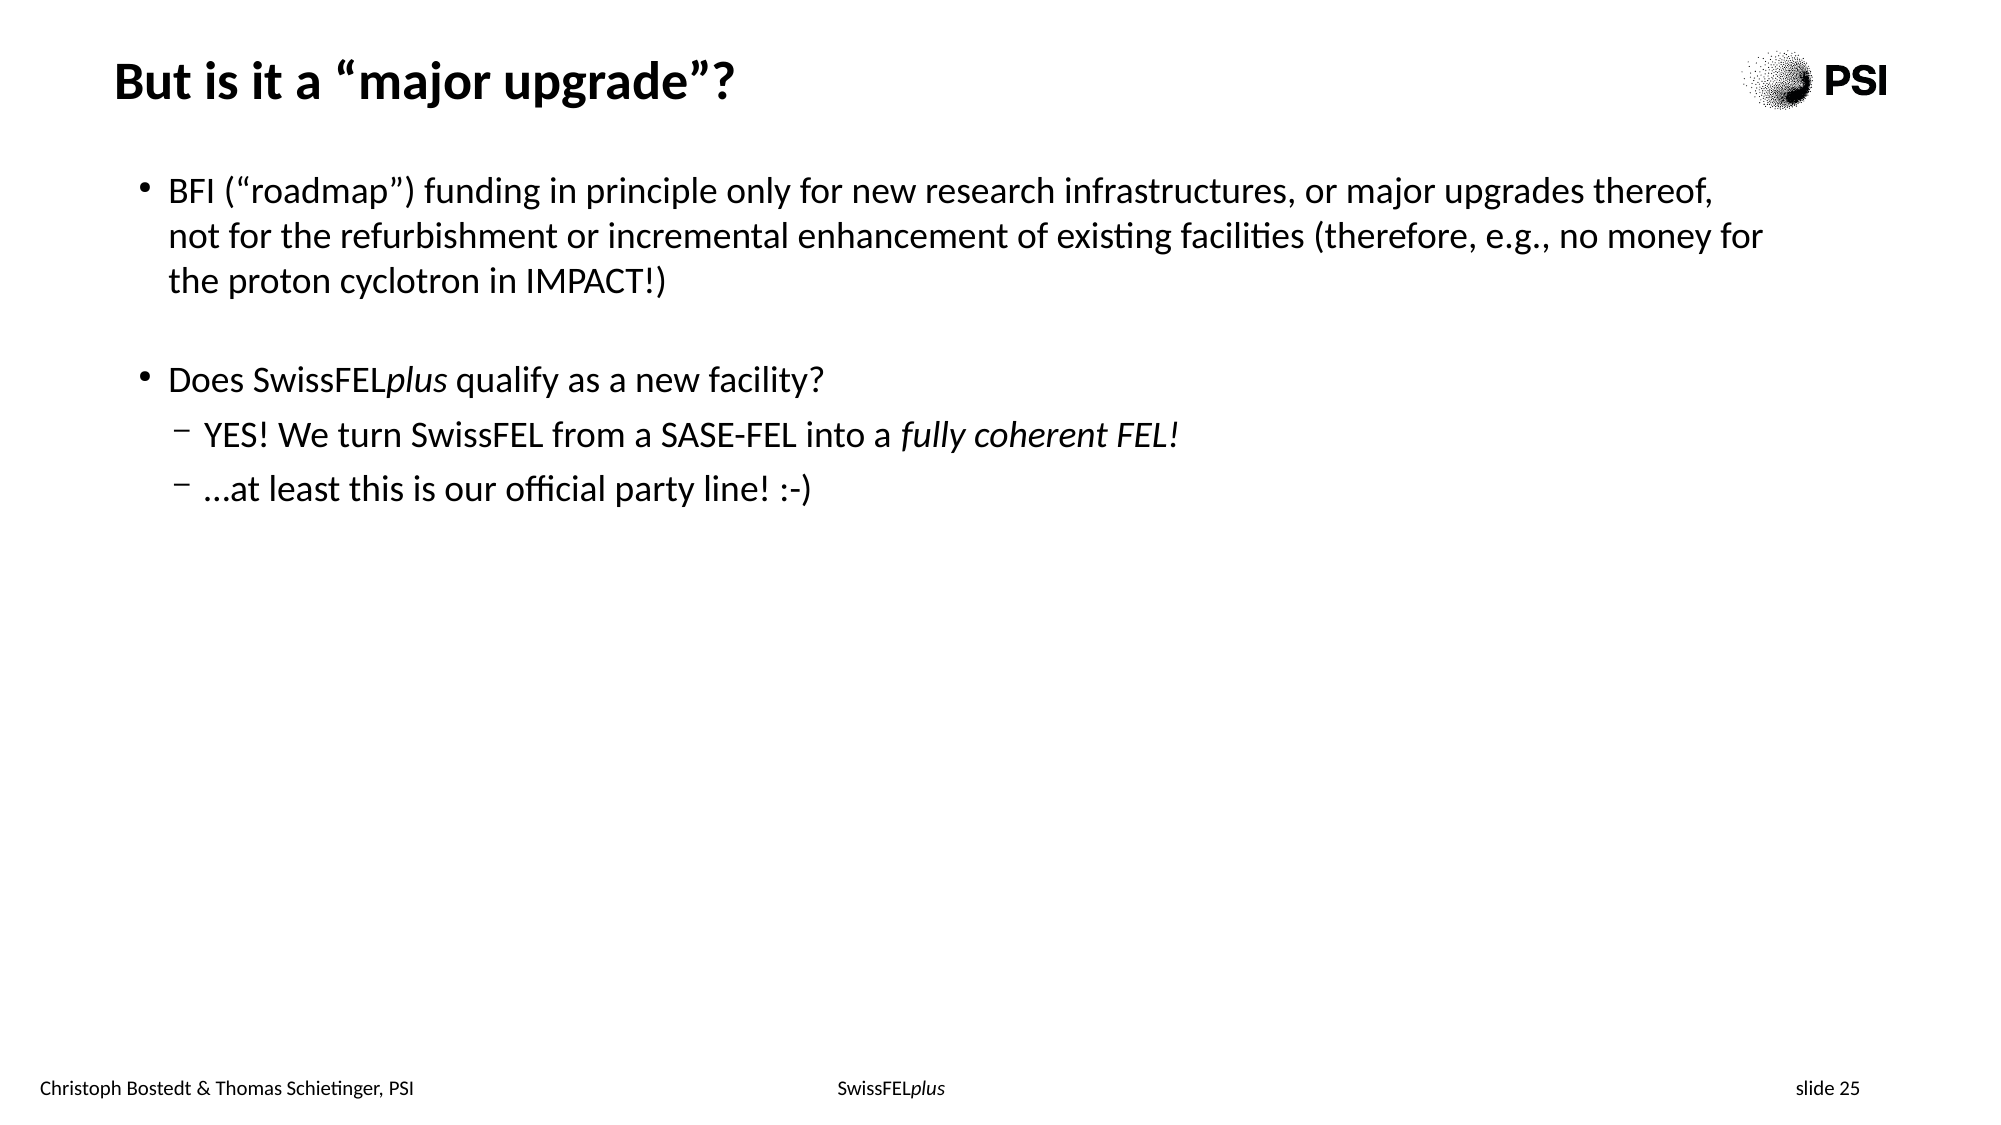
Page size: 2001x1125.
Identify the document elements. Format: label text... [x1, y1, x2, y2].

title But is it a “major upgrade”? [114, 45, 1585, 118]
text_box BFI (“roadmap”) funding in principle only for new research infrastructures, or major upgrades thereof, not for the refurbishment or incremental enhancement of existing facilities (therefore, e.g., no money for the proton cyclotron in IMPACT!) Does SwissFELplus qualify as a new facility? YES! We turn SwissFEL from a SASE-FEL into a fully coherent FEL! …at least this is our official party line! :-) [120, 166, 1774, 1046]
